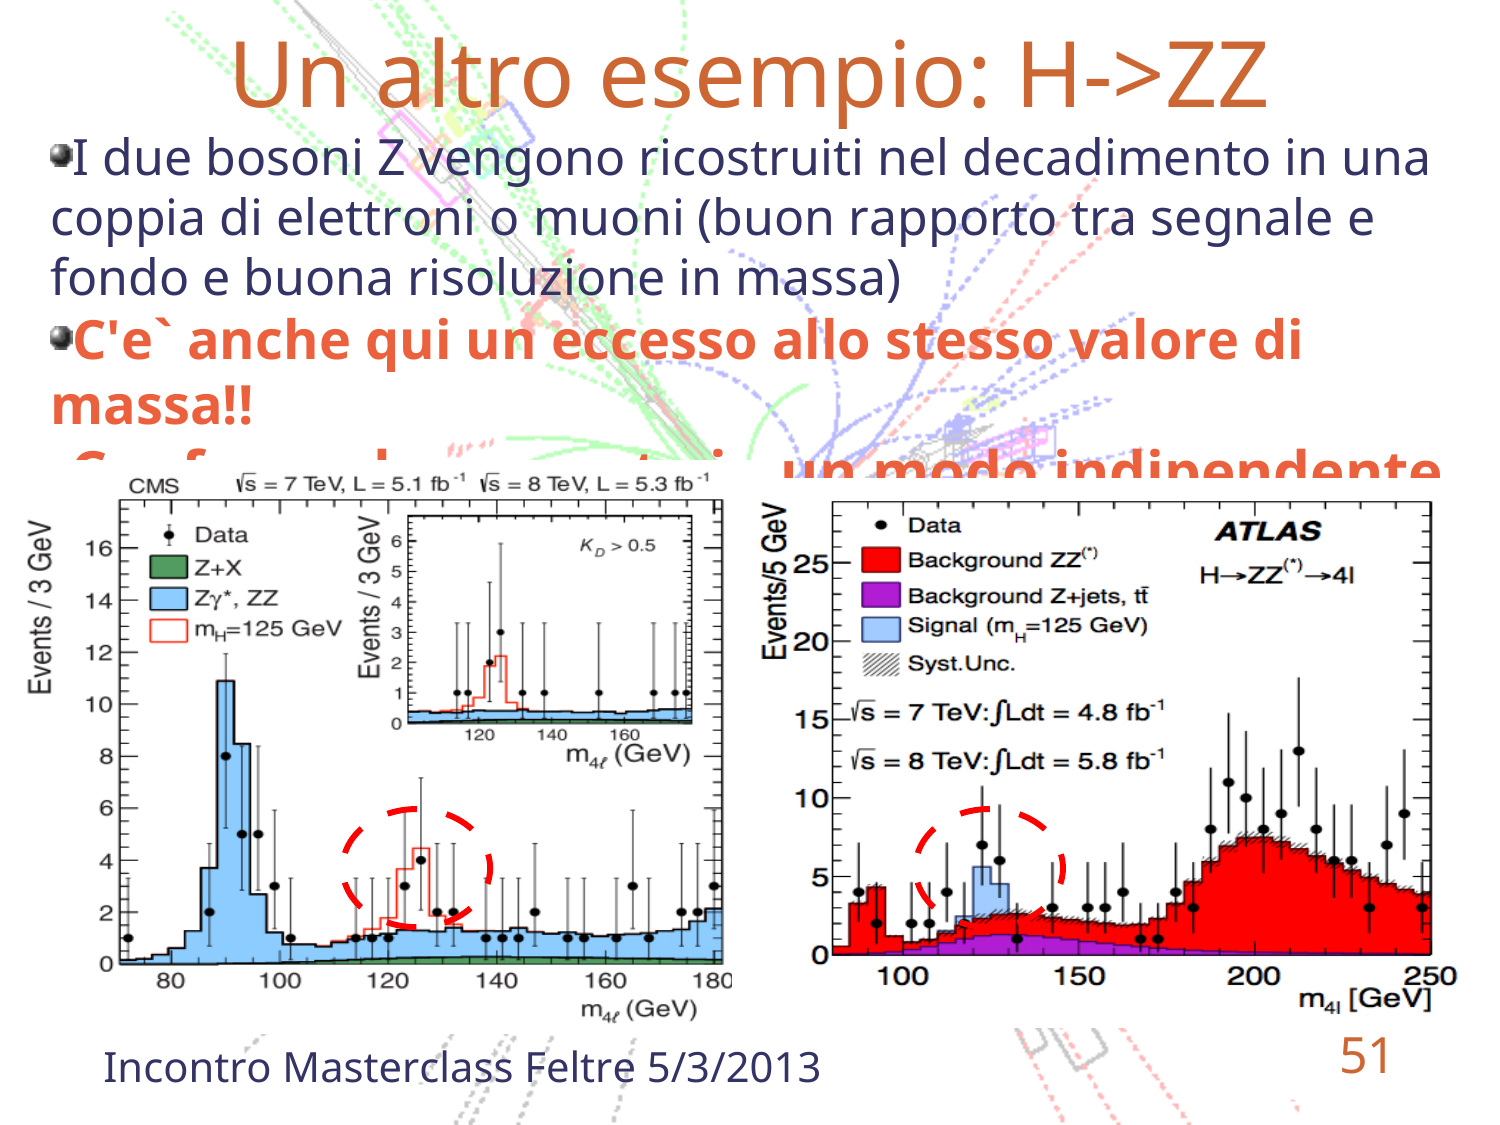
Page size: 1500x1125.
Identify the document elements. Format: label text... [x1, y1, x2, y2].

text_box I due bosoni Z vengono ricostruiti nel decadimento in una coppia di elettroni o muoni (buon rapporto tra segnale e fondo e buona risoluzione in massa) C'e` anche qui un eccesso allo stesso valore di massa!! Conferma la scoperta in un modo indipendente [35, 118, 1483, 448]
title Un altro esempio: H->ZZ [37, 3, 1463, 118]
picture [0, 0, 1500, 1125]
